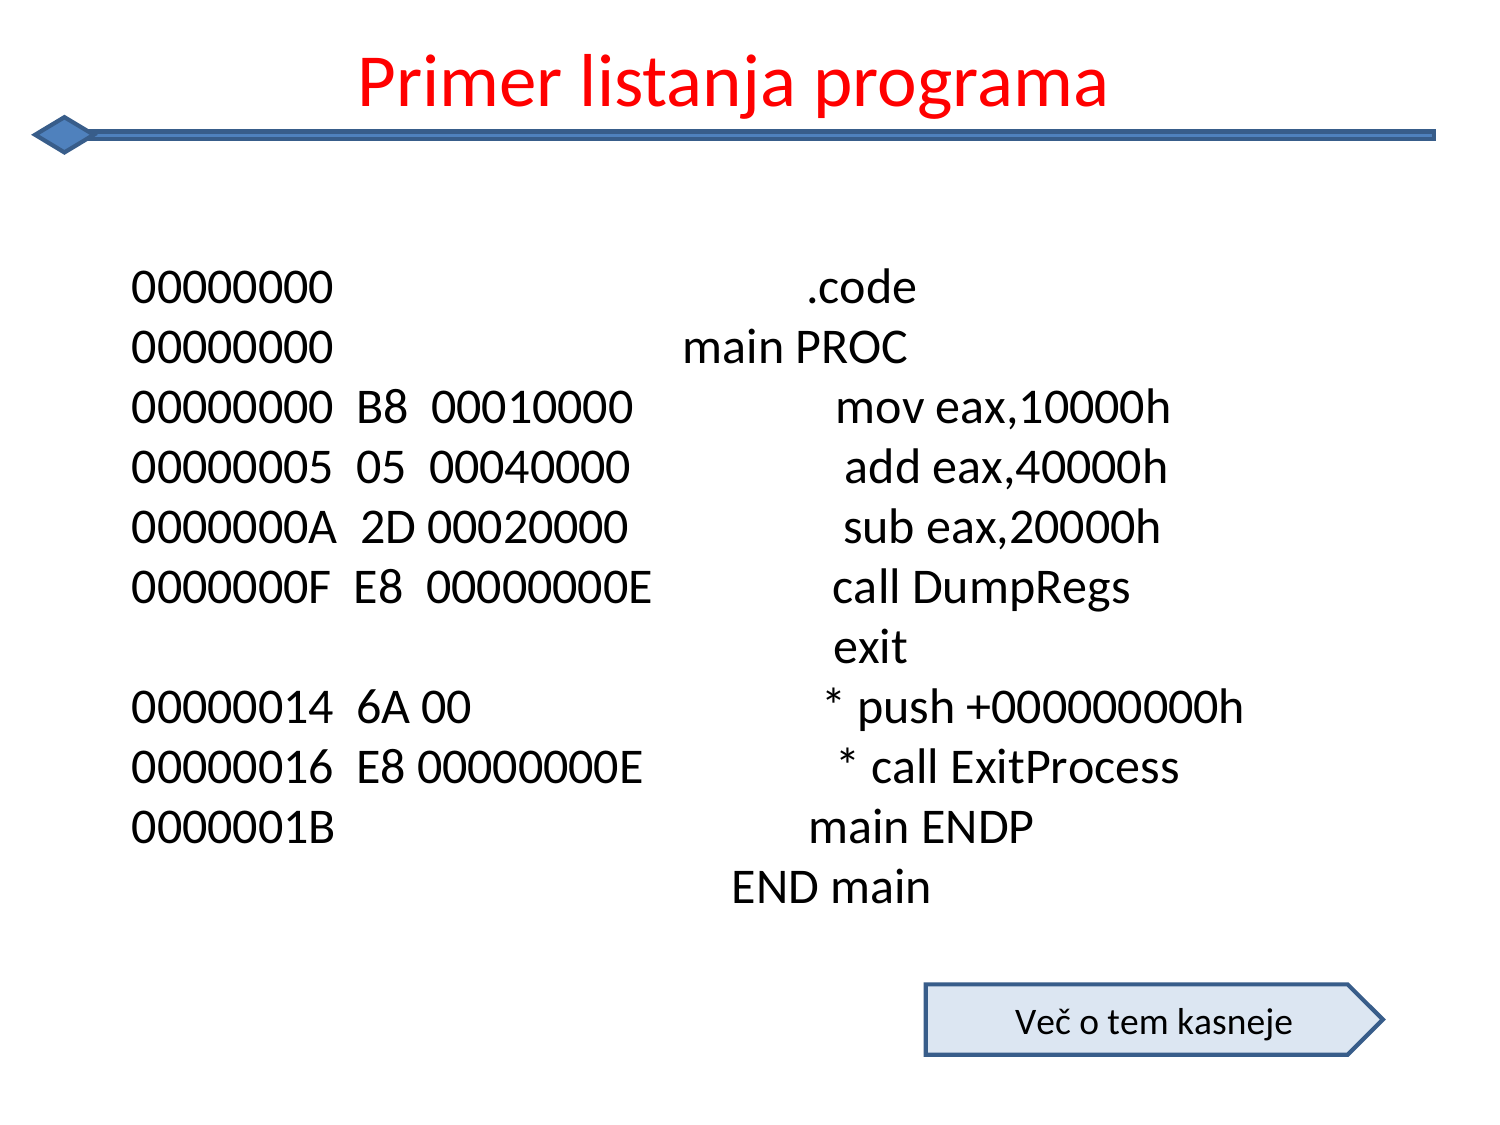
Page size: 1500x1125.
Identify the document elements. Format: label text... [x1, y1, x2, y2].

text_box 00000000 .code 00000000 main PROC 00000000 B8 00010000 mov eax,10000h 00000005 05 00040000 add eax,40000h 0000000A 2D 00020000 sub eax,20000h 0000000F E8 00000000E call DumpRegs exit 00000014 6A 00 * push +000000000h 00000016 E8 00000000E * call ExitProcess 0000001B main ENDP END main [117, 246, 1454, 982]
title Primer listanja programa [58, 0, 1409, 153]
text_box Več o tem kasneje [925, 984, 1383, 1055]
